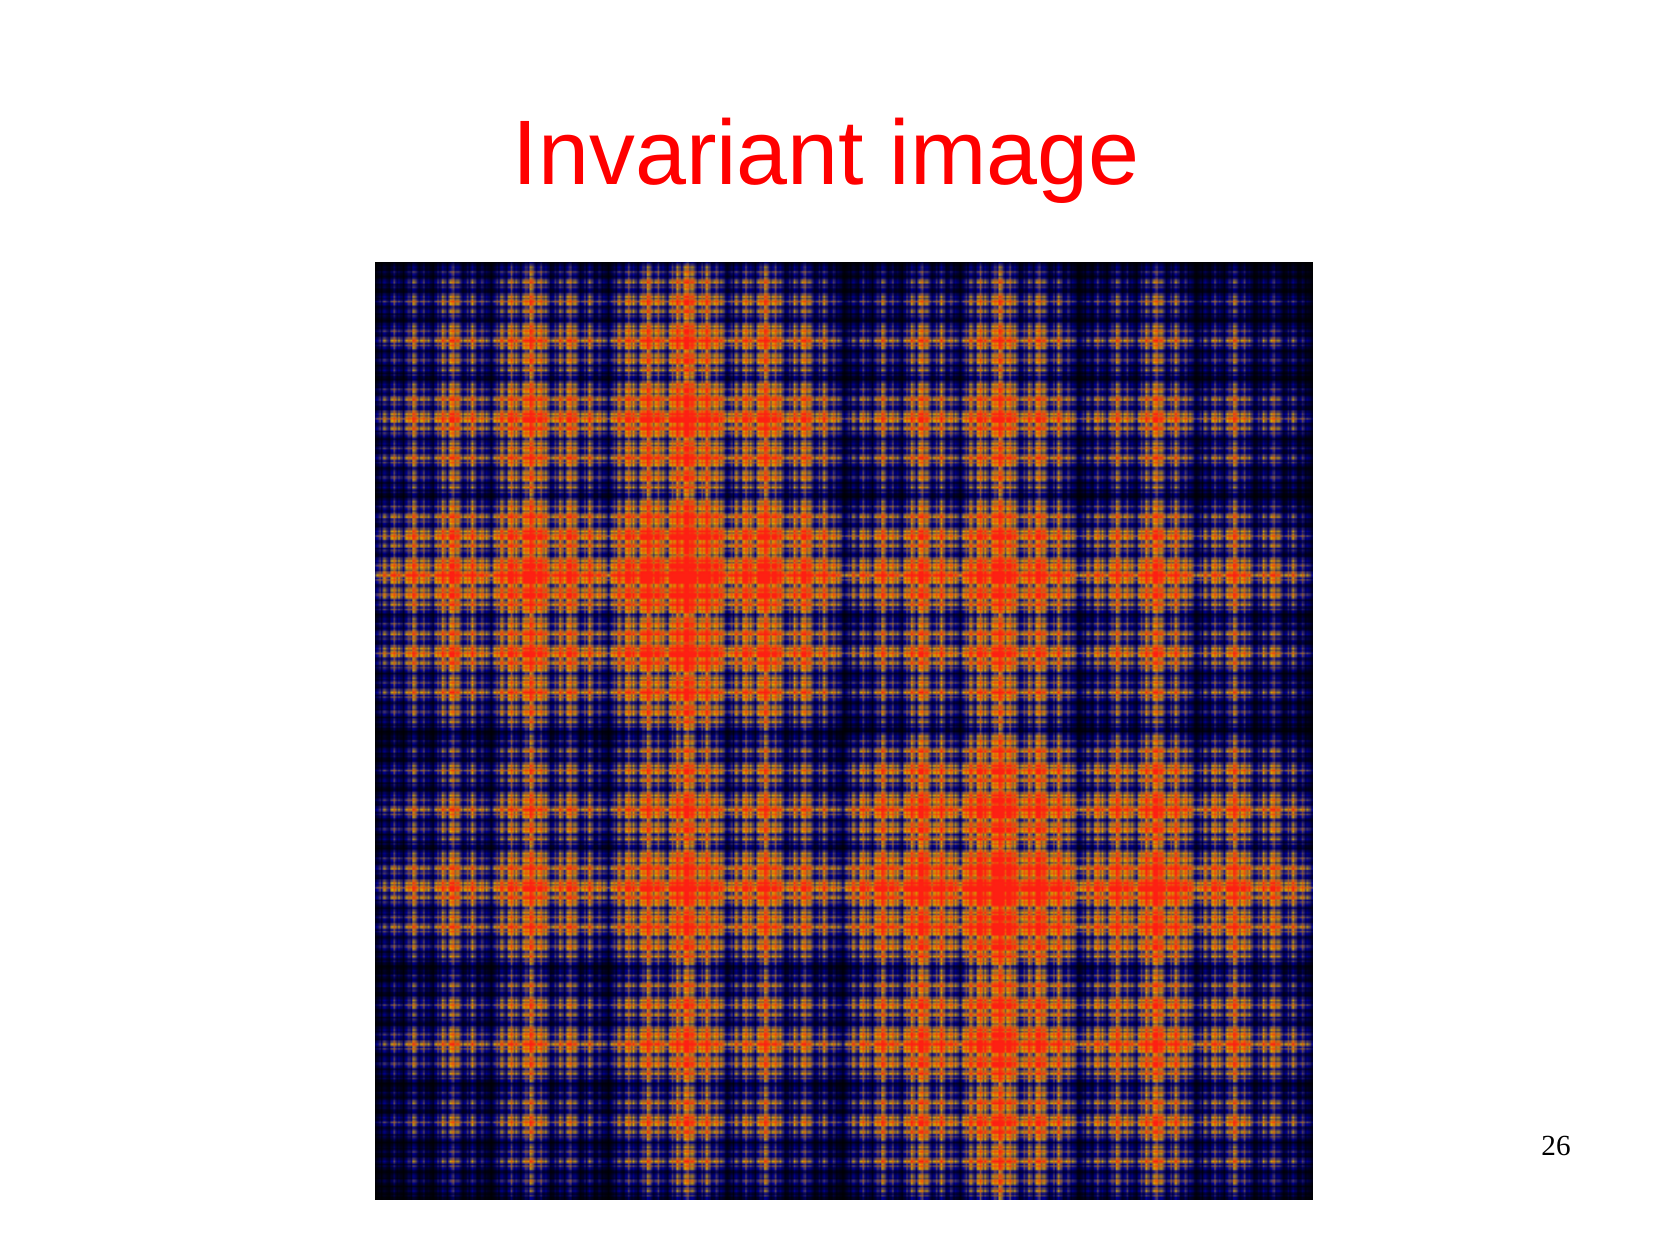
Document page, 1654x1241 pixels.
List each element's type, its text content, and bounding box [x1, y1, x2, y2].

title Invariant image [82, 49, 1571, 257]
picture [375, 262, 1313, 1201]
